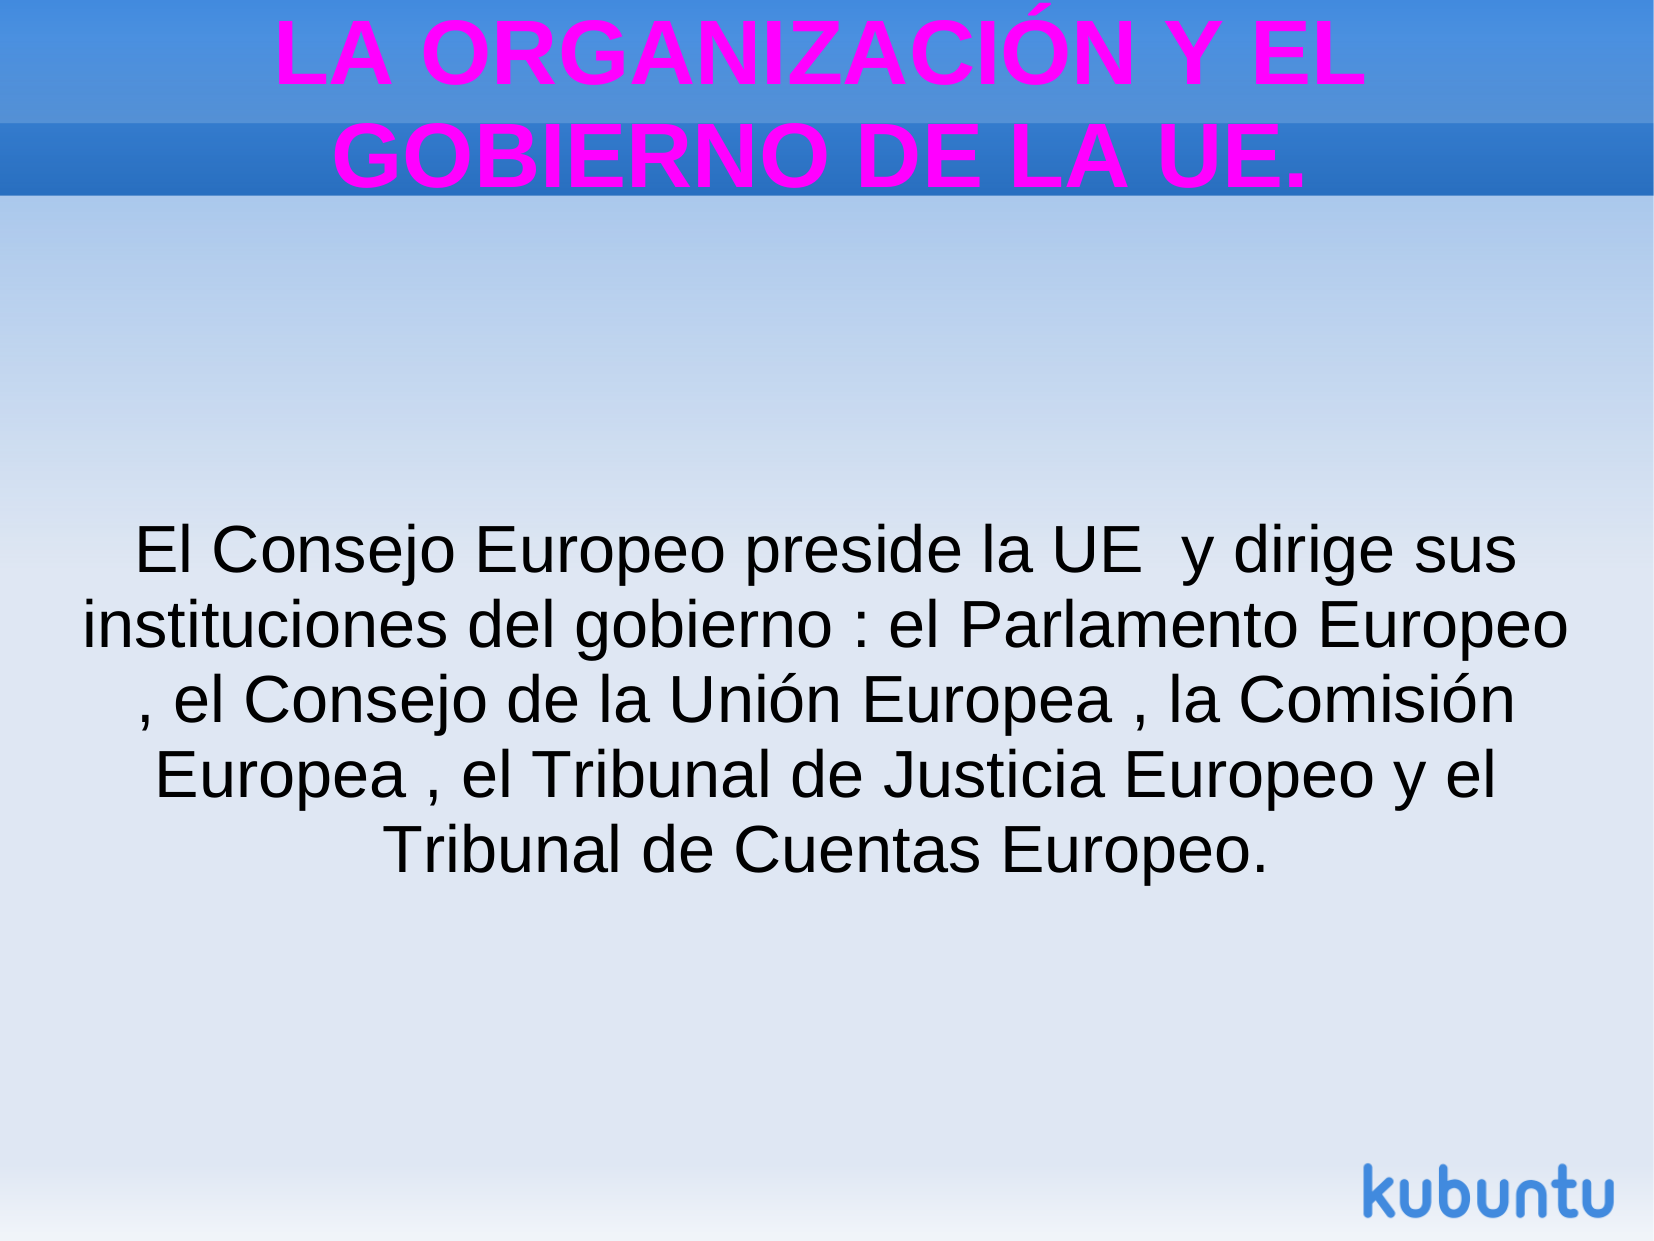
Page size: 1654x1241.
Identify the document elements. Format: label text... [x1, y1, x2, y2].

title LA ORGANIZACIÓN Y EL GOBIERNO DE LA UE. [76, 1, 1565, 207]
subtitle El Consejo Europeo preside la UE y dirige sus instituciones del gobierno : el Parlamento Europeo , el Consejo de la Unión Europea , la Comisión Europea , el Tribunal de Justicia Europeo y el Tribunal de Cuentas Europeo. [82, 297, 1571, 1102]
picture [0, 0, 1654, 1241]
